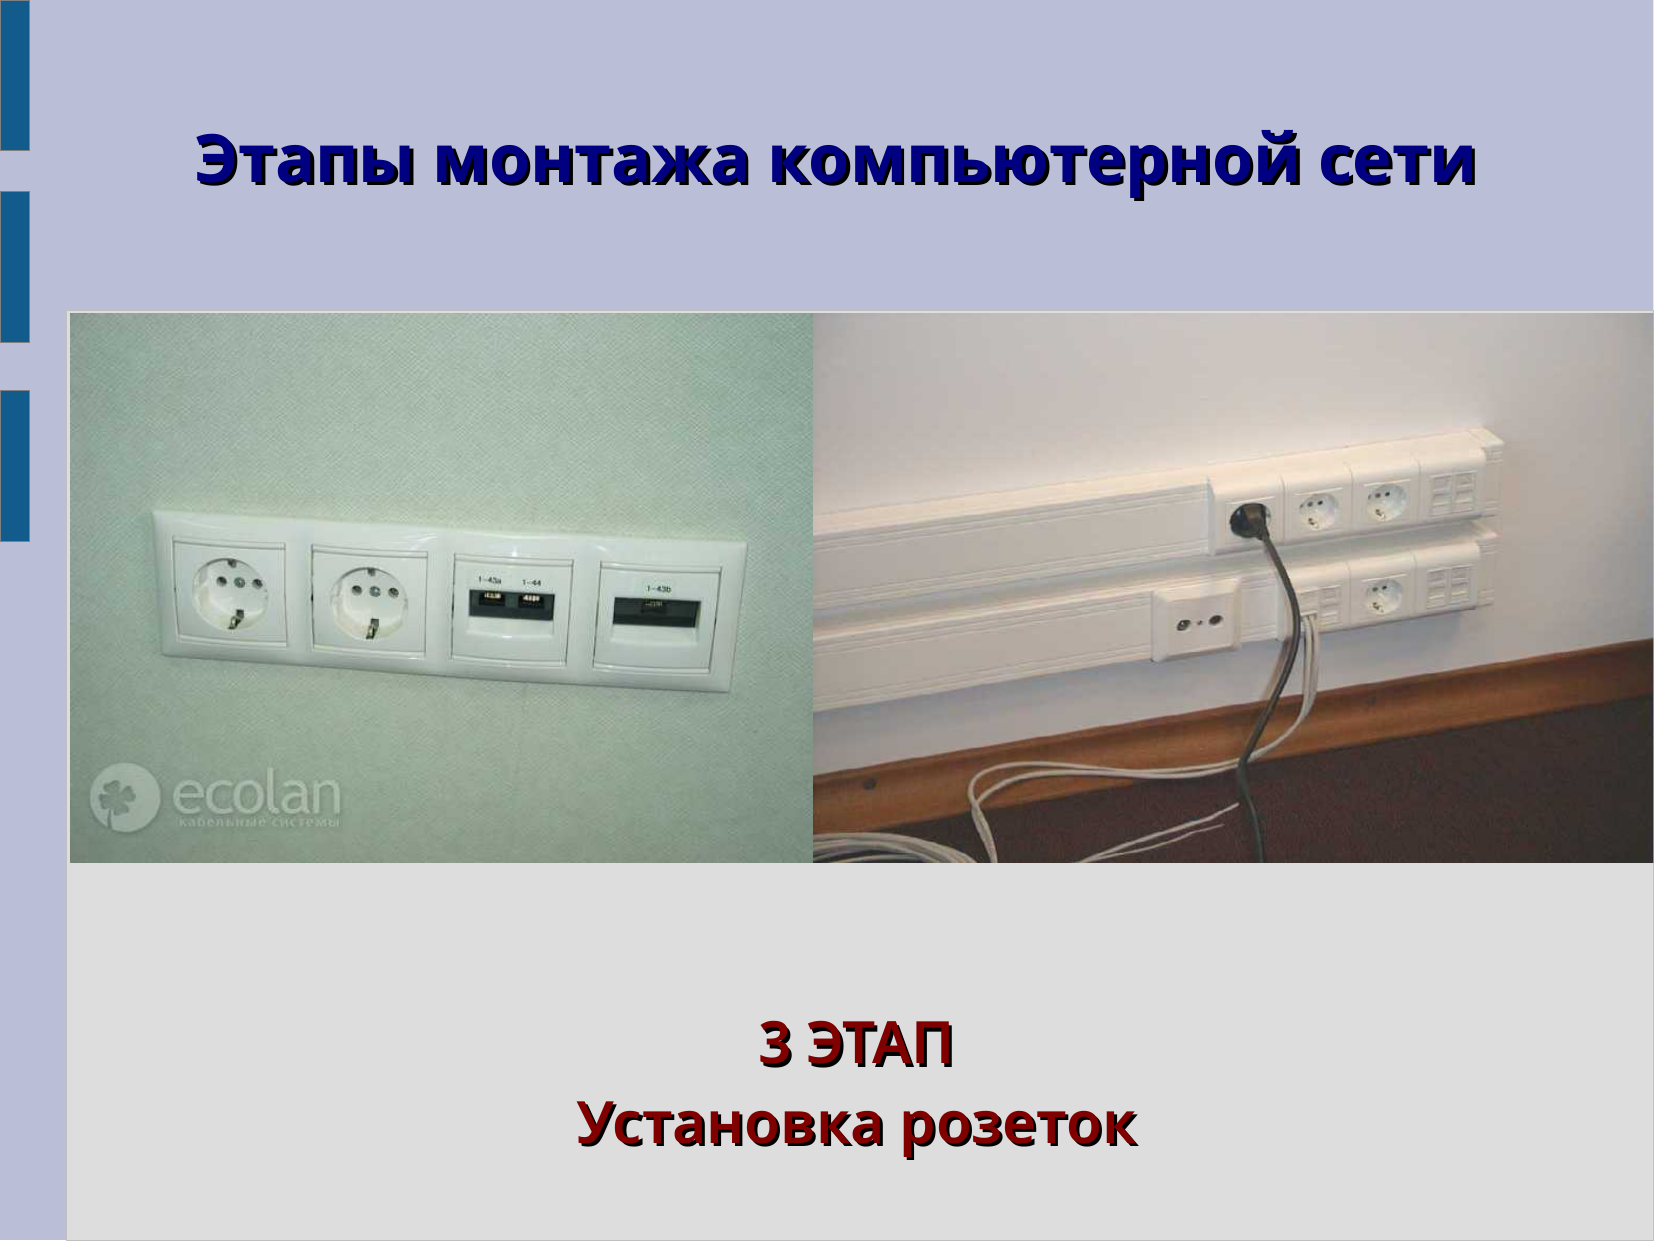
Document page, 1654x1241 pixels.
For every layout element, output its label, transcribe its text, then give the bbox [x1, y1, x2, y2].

picture [70, 313, 1654, 863]
text_box 3 ЭТАП Установка розеток [188, 994, 1524, 1182]
title Этапы монтажа компьютерной сети [129, 52, 1543, 260]
